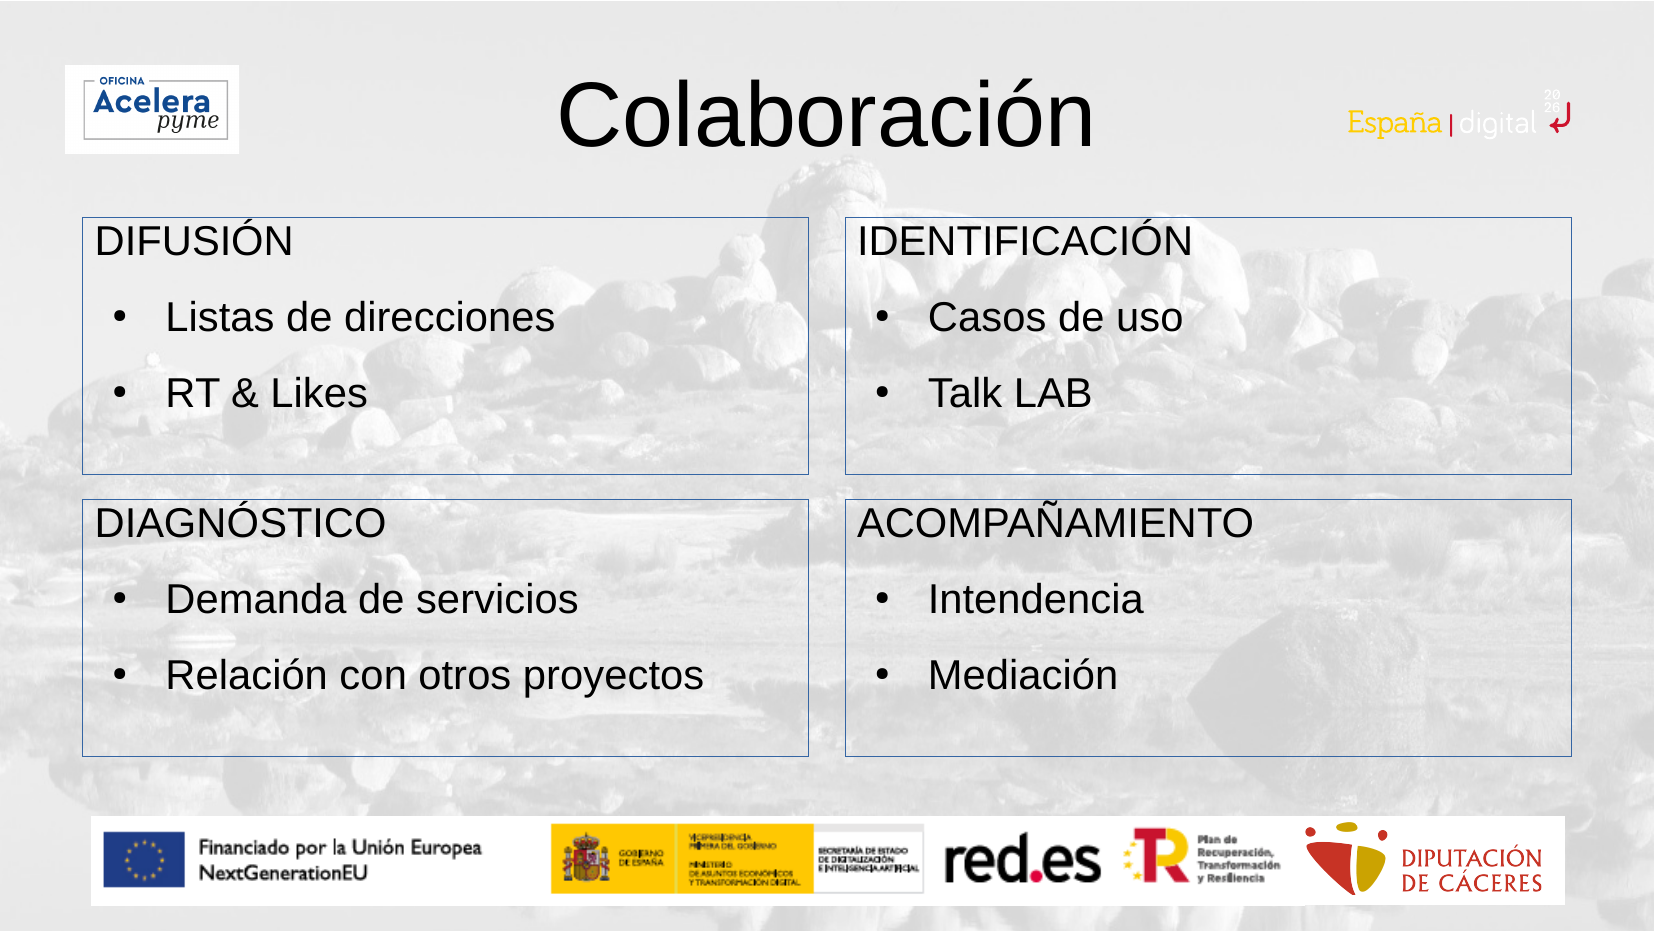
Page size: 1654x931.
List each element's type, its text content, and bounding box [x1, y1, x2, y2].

list IDENTIFICACIÓN Casos de uso Talk LAB [845, 217, 1572, 475]
title Colaboración [82, 37, 1571, 193]
picture [0, 1, 1654, 931]
list ACOMPAÑAMIENTO Intendencia Mediación [845, 499, 1572, 757]
list DIAGNÓSTICO Demanda de servicios Relación con otros proyectos [82, 499, 809, 757]
text_box [1305, 816, 1565, 905]
list DIFUSIÓN Listas de direcciones RT & Likes [82, 217, 809, 475]
